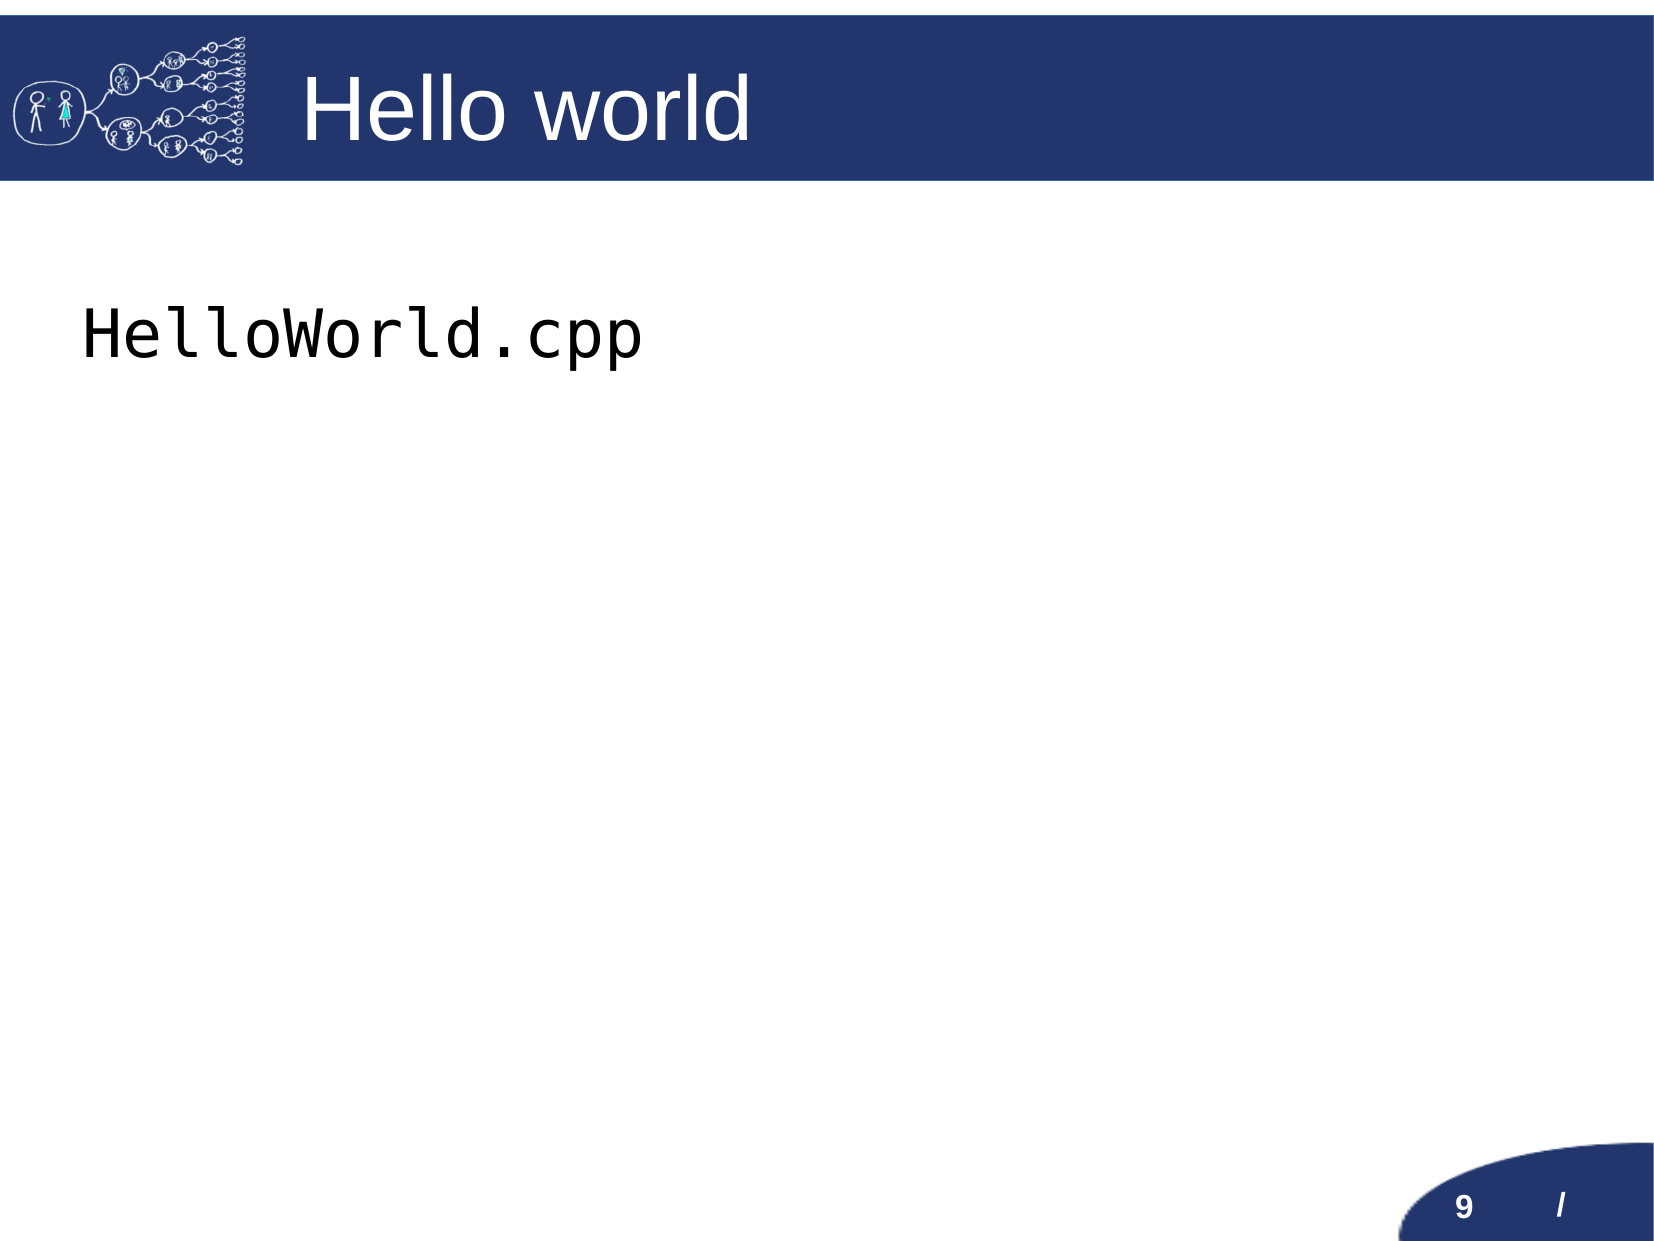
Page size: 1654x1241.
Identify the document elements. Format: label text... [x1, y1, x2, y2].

title Hello world [300, 48, 1571, 152]
list HelloWorld.cpp [82, 290, 1571, 1010]
text_box [1455, 1185, 1546, 1226]
